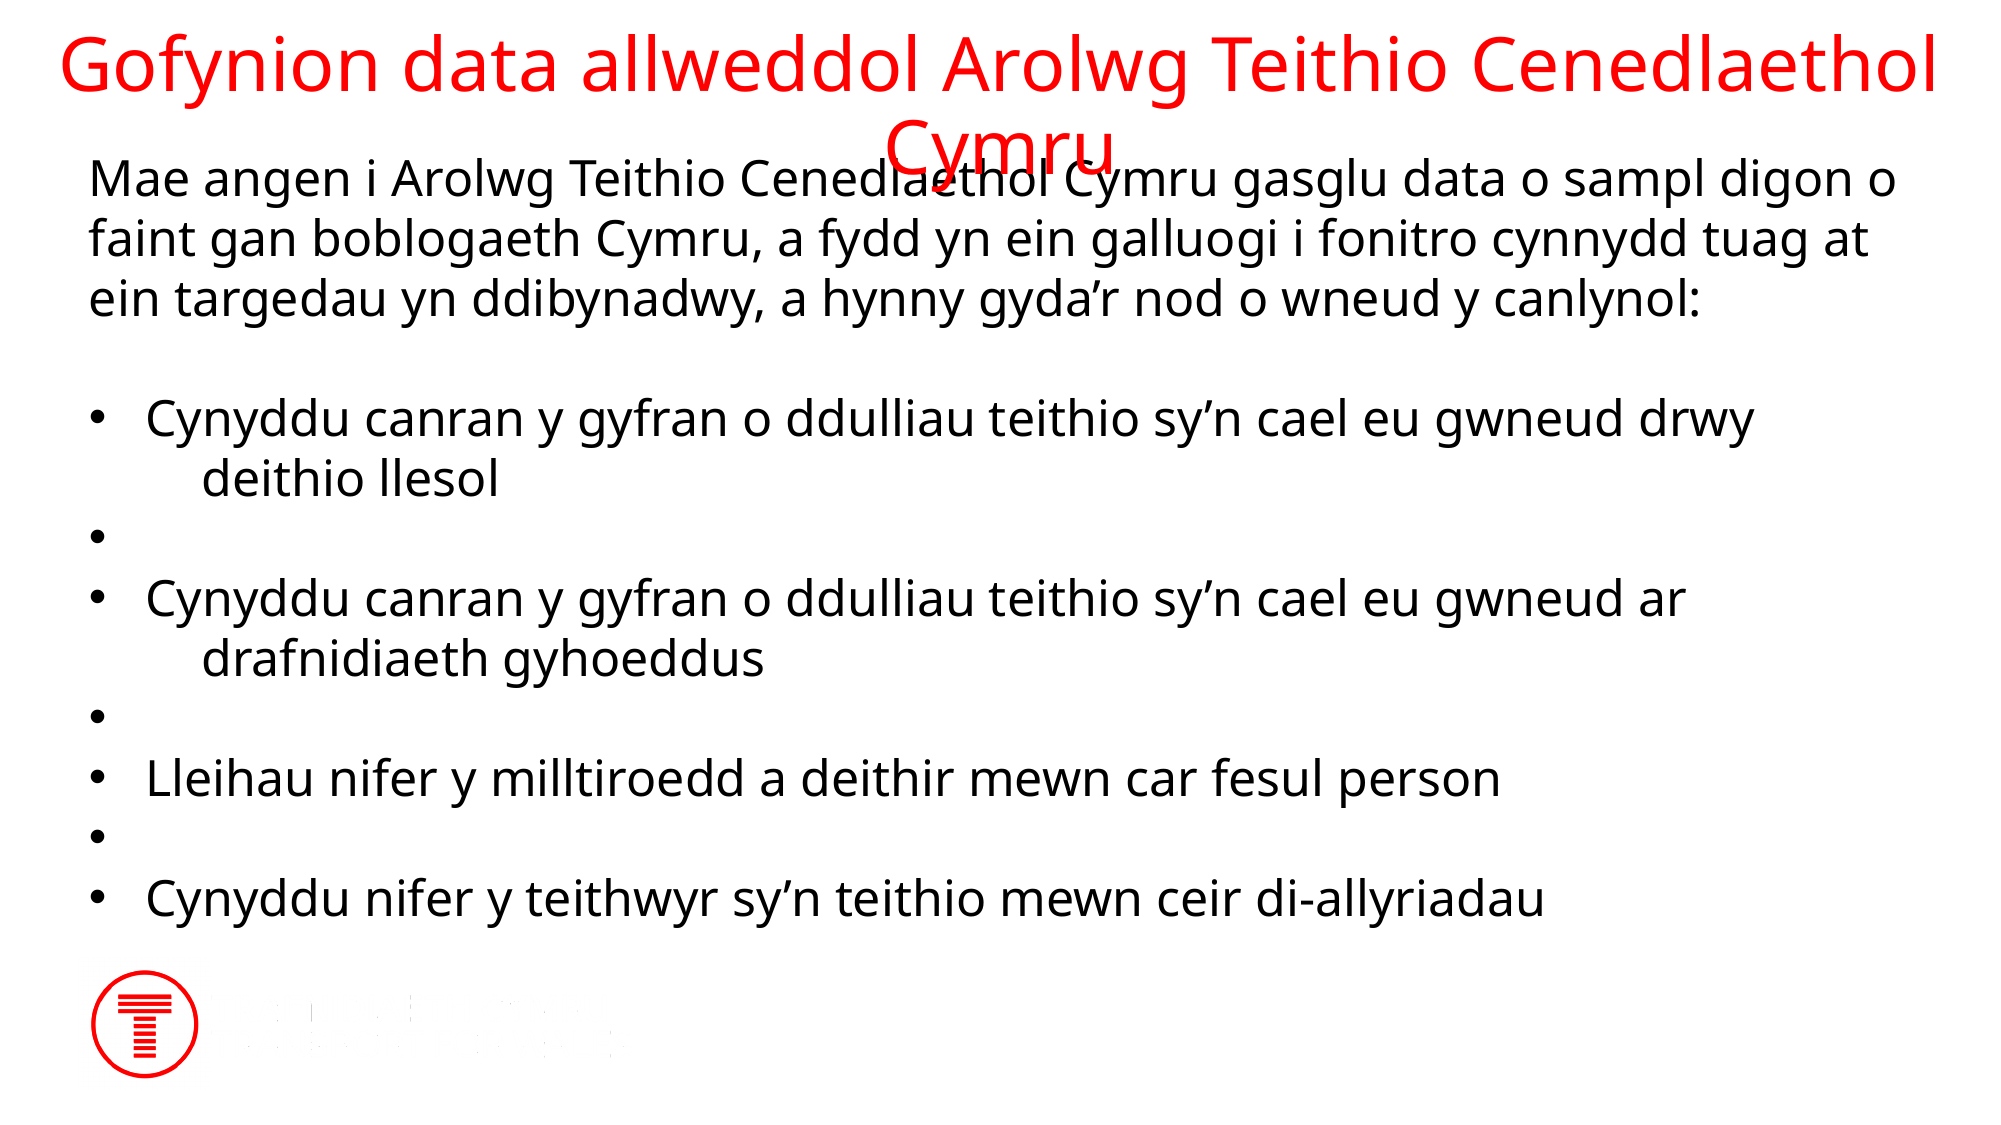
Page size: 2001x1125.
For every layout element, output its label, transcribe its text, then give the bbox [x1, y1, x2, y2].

text_box Mae angen i Arolwg Teithio Cenedlaethol Cymru gasglu data o sampl digon o faint gan boblogaeth Cymru, a fydd yn ein galluogi i fonitro cynnydd tuag at ein targedau yn ddibynadwy, a hynny gyda’r nod o wneud y canlynol: Cynyddu canran y gyfran o ddulliau teithio sy’n cael eu gwneud drwy deithio llesol Cynyddu canran y gyfran o ddulliau teithio sy’n cael eu gwneud ar drafnidiaeth gyhoeddus Lleihau nifer y milltiroedd a deithir mewn car fesul person Cynyddu nifer y teithwyr sy’n teithio mewn ceir di-allyriadau [73, 138, 1927, 987]
text_box Gofynion data allweddol Arolwg Teithio Cenedlaethol Cymru [43, 25, 1958, 110]
